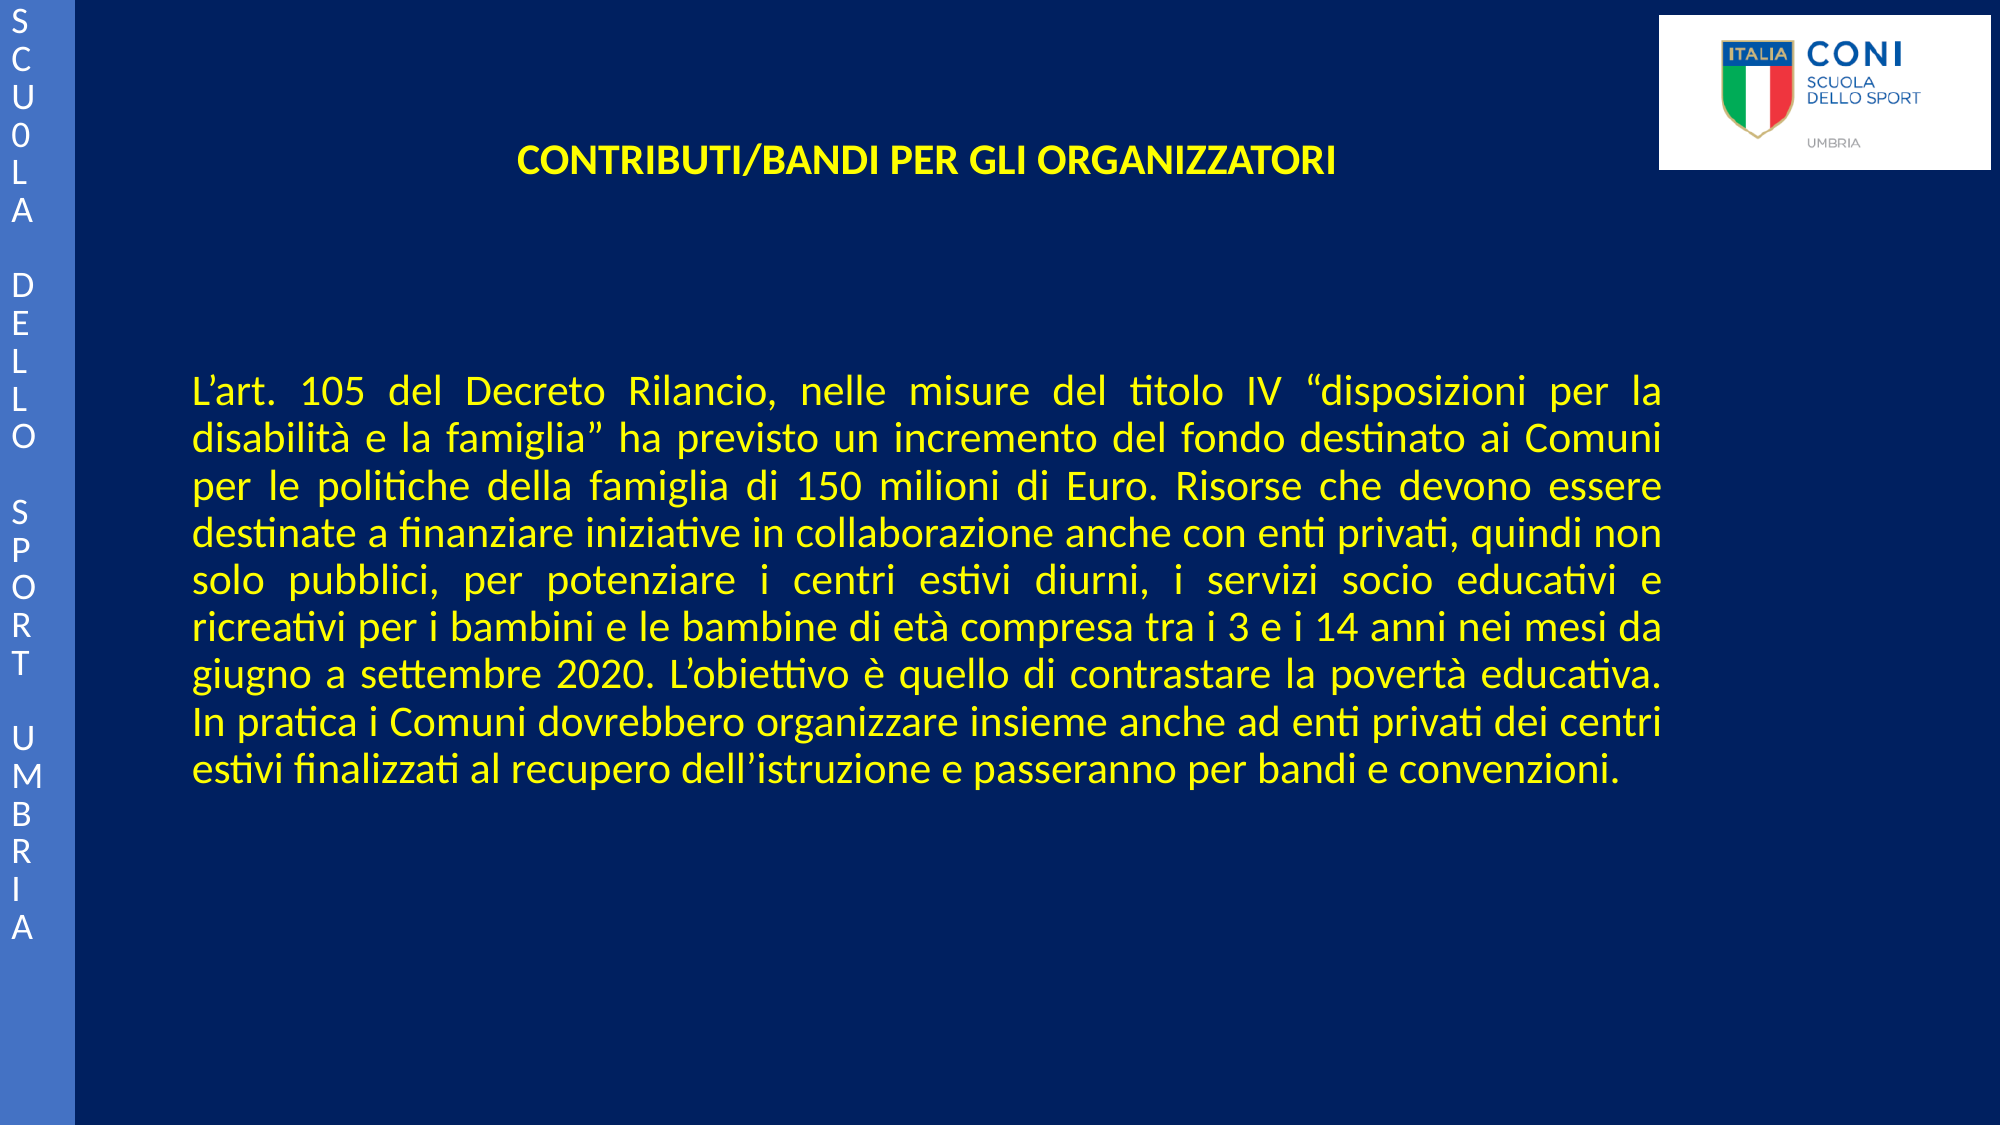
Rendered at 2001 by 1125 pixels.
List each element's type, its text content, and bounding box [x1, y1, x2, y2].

list CONTRIBUTI/BANDI PER GLI ORGANIZZATORI L’art. 105 del Decreto Rilancio, nelle misure del titolo IV “disposizioni per la disabilità e la famiglia” ha previsto un incremento del fondo destinato ai Comuni per le politiche della famiglia di 150 milioni di Euro. Risorse che devono essere destinate a finanziare iniziative in collaborazione anche con enti privati, quindi non solo pubblici, per potenziare i centri estivi diurni, i servizi socio educativi e ricreativi per i bambini e le bambine di età compresa tra i 3 e i 14 anni nei mesi da giugno a settembre 2020. L’obiettivo è quello di contrastare la povertà educativa. In pratica i Comuni dovrebbero organizzare insieme anche ad enti privati dei centri estivi finalizzati al recupero dell’istruzione e passeranno per bandi e convenzioni. [177, 129, 1678, 1062]
table_header S C U 0 L A D E L L O S P O R T U M B R I A [0, 0, 75, 1125]
picture [1659, 15, 1991, 170]
